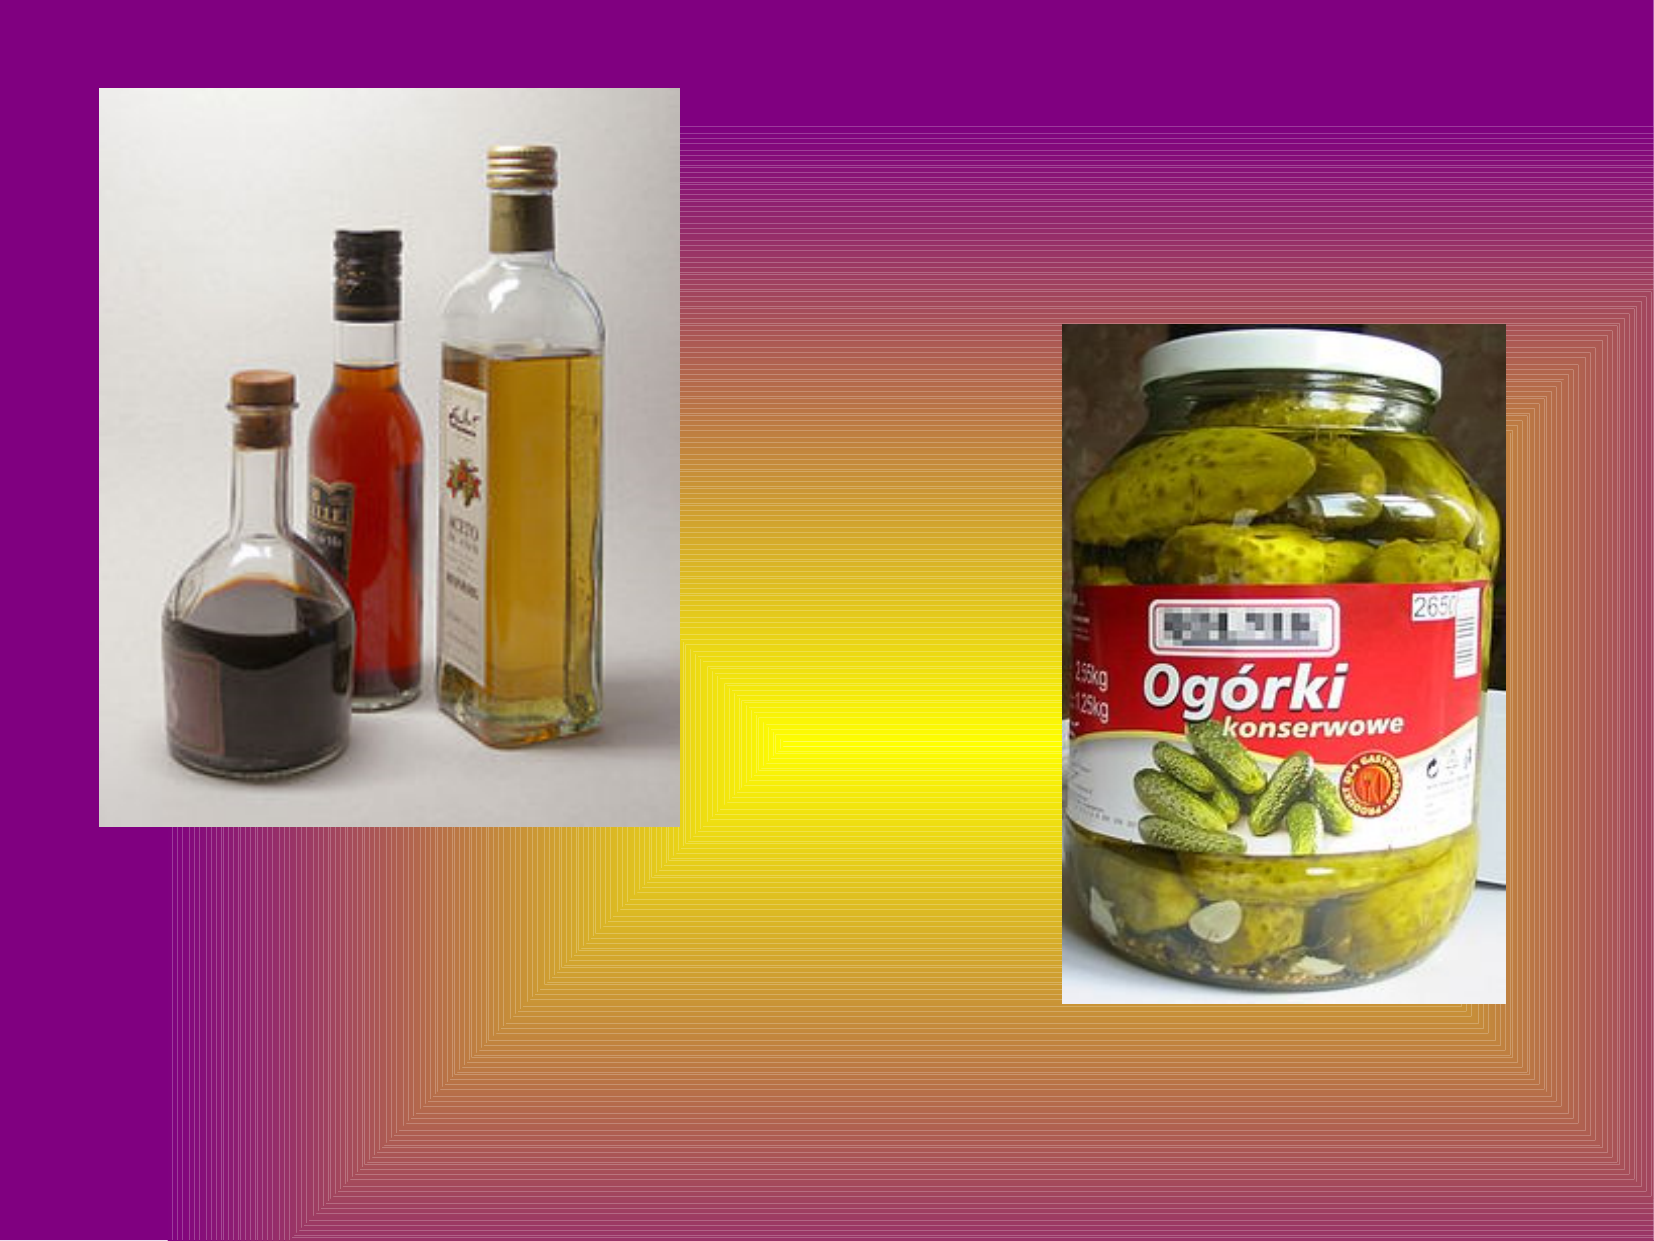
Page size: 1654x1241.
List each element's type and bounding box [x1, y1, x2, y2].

picture [1062, 324, 1506, 1004]
picture [99, 88, 680, 827]
